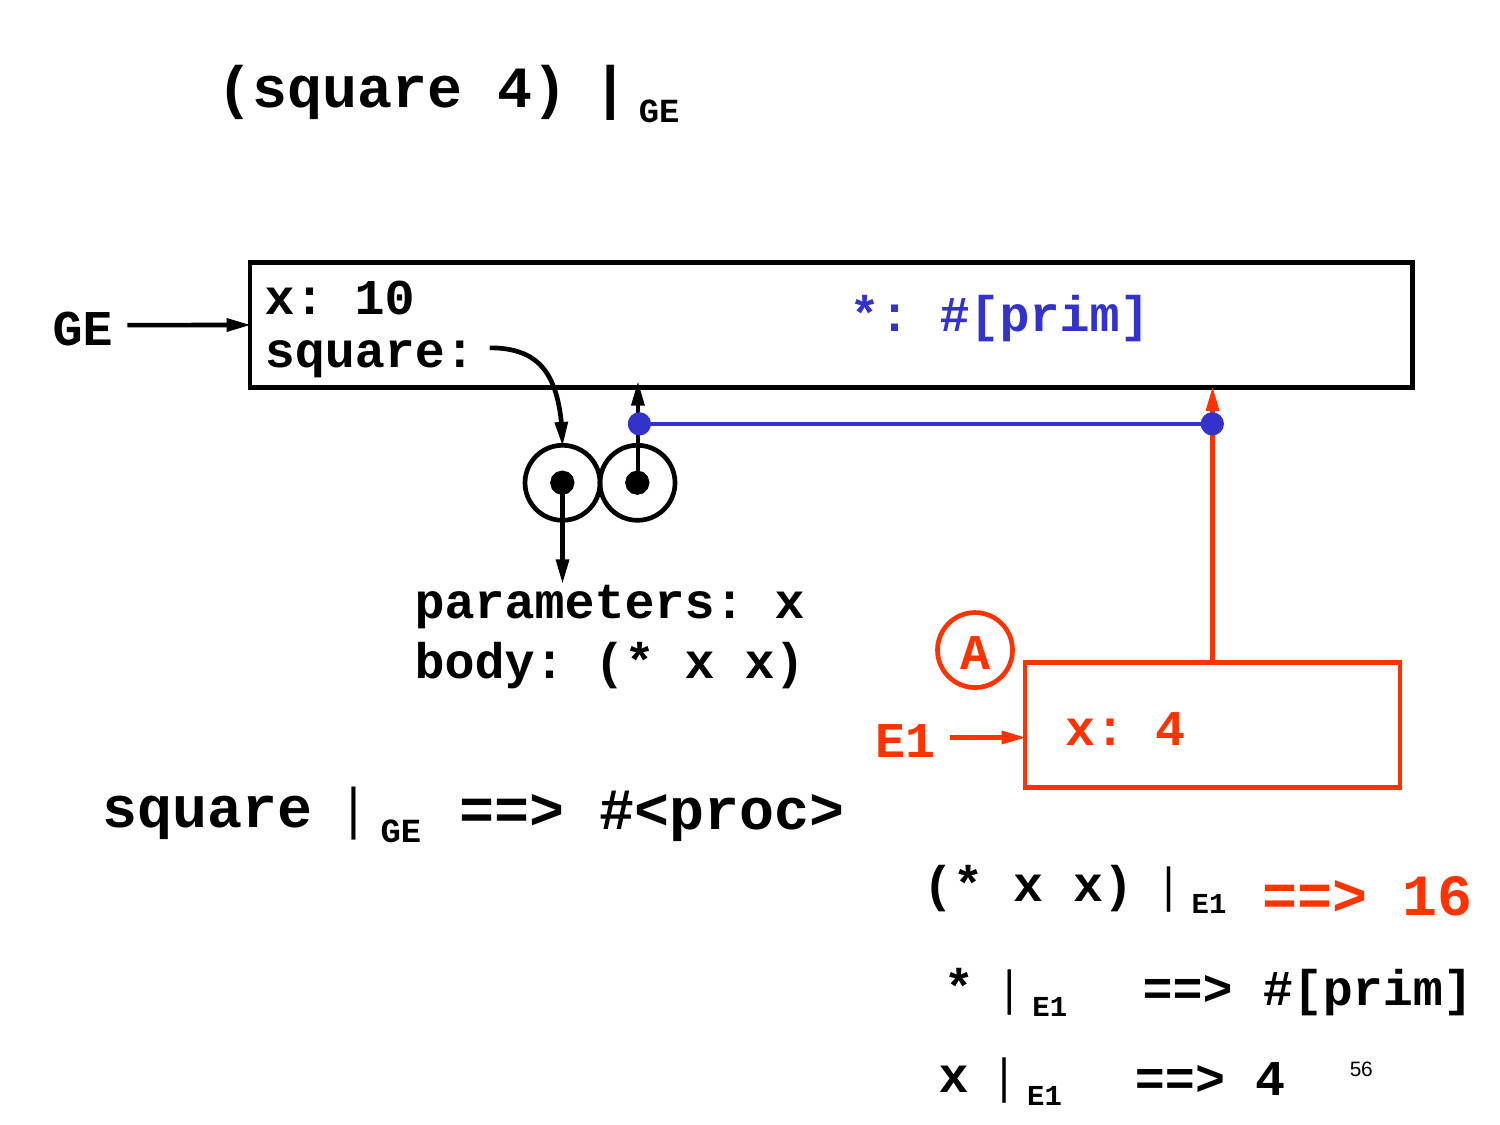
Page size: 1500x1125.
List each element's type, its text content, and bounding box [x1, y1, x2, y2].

text_box * | E1 [929, 946, 1083, 1031]
text_box *: #[prim] [834, 273, 1165, 349]
text_box [627, 473, 648, 493]
text_box parameters: x body: (* x x) [399, 560, 820, 696]
list (* x x) | E1 [908, 848, 1273, 995]
title (square 4) | GE [62, 24, 1438, 163]
text_box x: 4 [1050, 687, 1200, 763]
text_box x: 10 [249, 326, 551, 388]
text_box x: 10 [394, 286, 404, 309]
text_box A [937, 612, 1013, 688]
text_box square | GE [87, 761, 437, 857]
text_box ==> #[prim] [1127, 947, 1488, 1023]
text_box [552, 472, 573, 492]
text_box ==> 16 [1247, 848, 1488, 935]
text_box square: [250, 310, 490, 386]
text_box x: 10 [249, 262, 1413, 388]
text_box x | E1 [924, 1035, 1078, 1119]
text_box ==> 4 [1120, 1037, 1300, 1113]
text_box GE [37, 287, 128, 363]
text_box ==> #<proc> [444, 763, 860, 850]
text_box E1 [860, 699, 950, 776]
